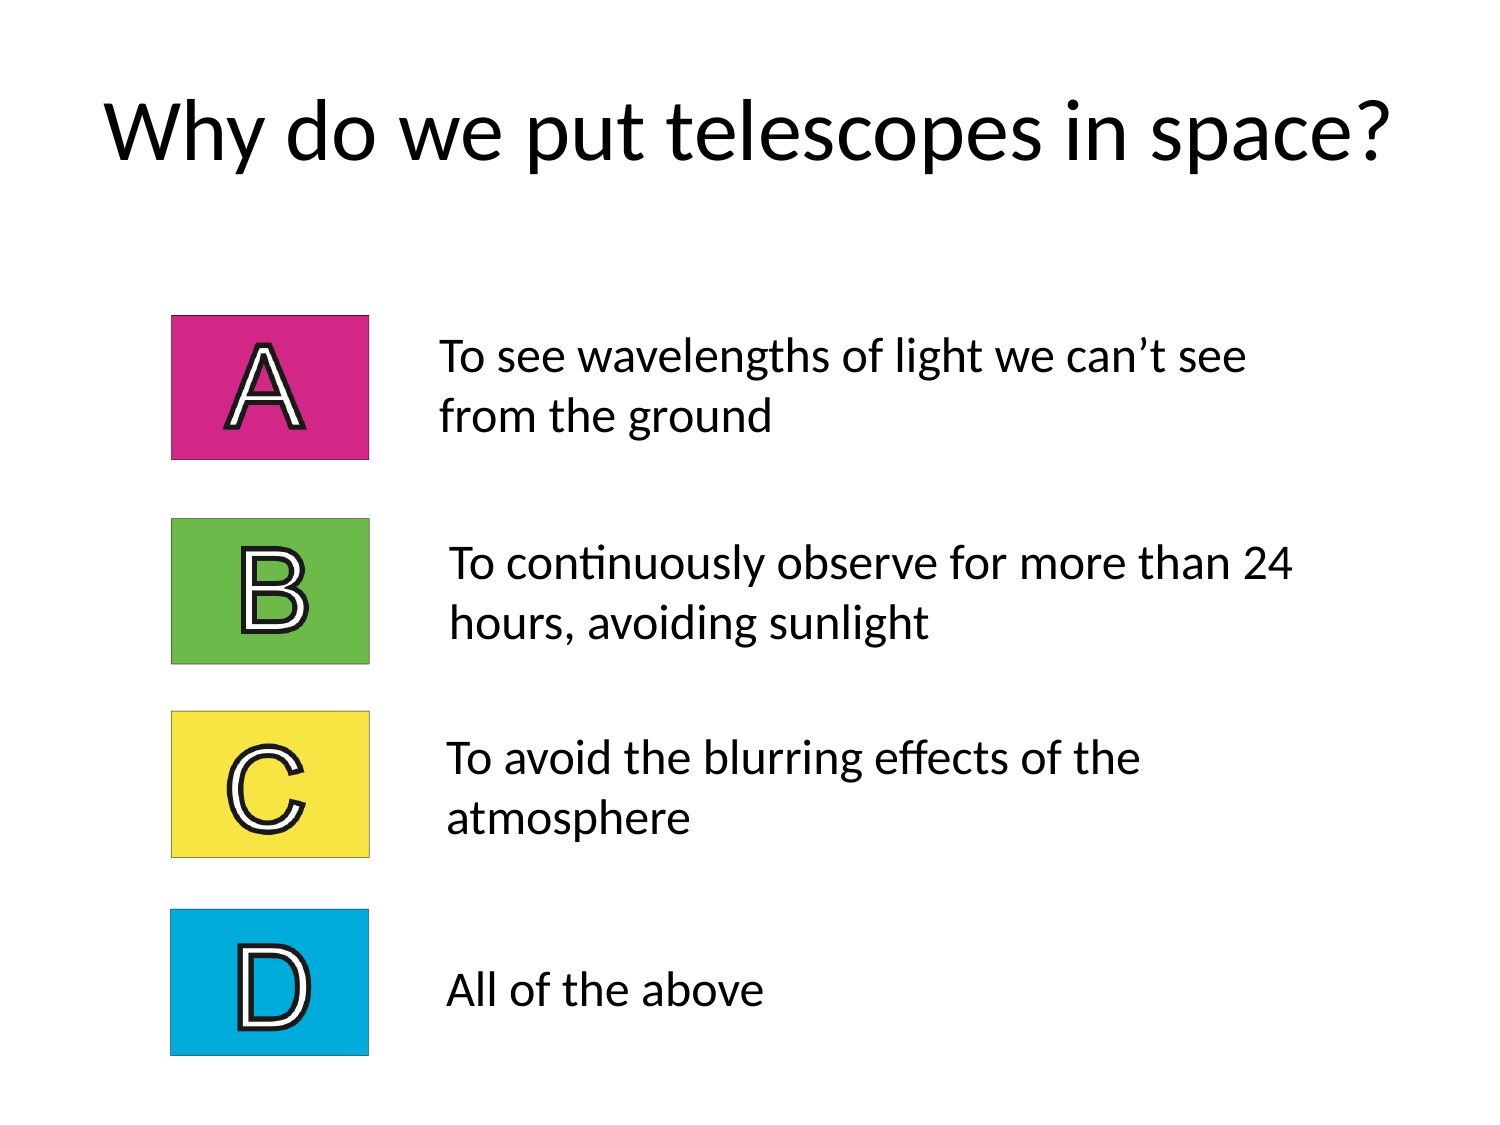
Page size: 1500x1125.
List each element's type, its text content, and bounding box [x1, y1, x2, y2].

text_box To avoid the blurring effects of the atmosphere [431, 716, 1340, 852]
picture [169, 907, 370, 1057]
text_box All of the above [431, 948, 1340, 1024]
picture [169, 709, 371, 859]
picture [169, 516, 371, 666]
title Why do we put telescopes in space? [75, 45, 1425, 233]
text_box To see wavelengths of light we can’t see from the ground [424, 315, 1333, 451]
picture [169, 312, 371, 462]
text_box To continuously observe for more than 24 hours, avoiding sunlight [433, 522, 1342, 658]
